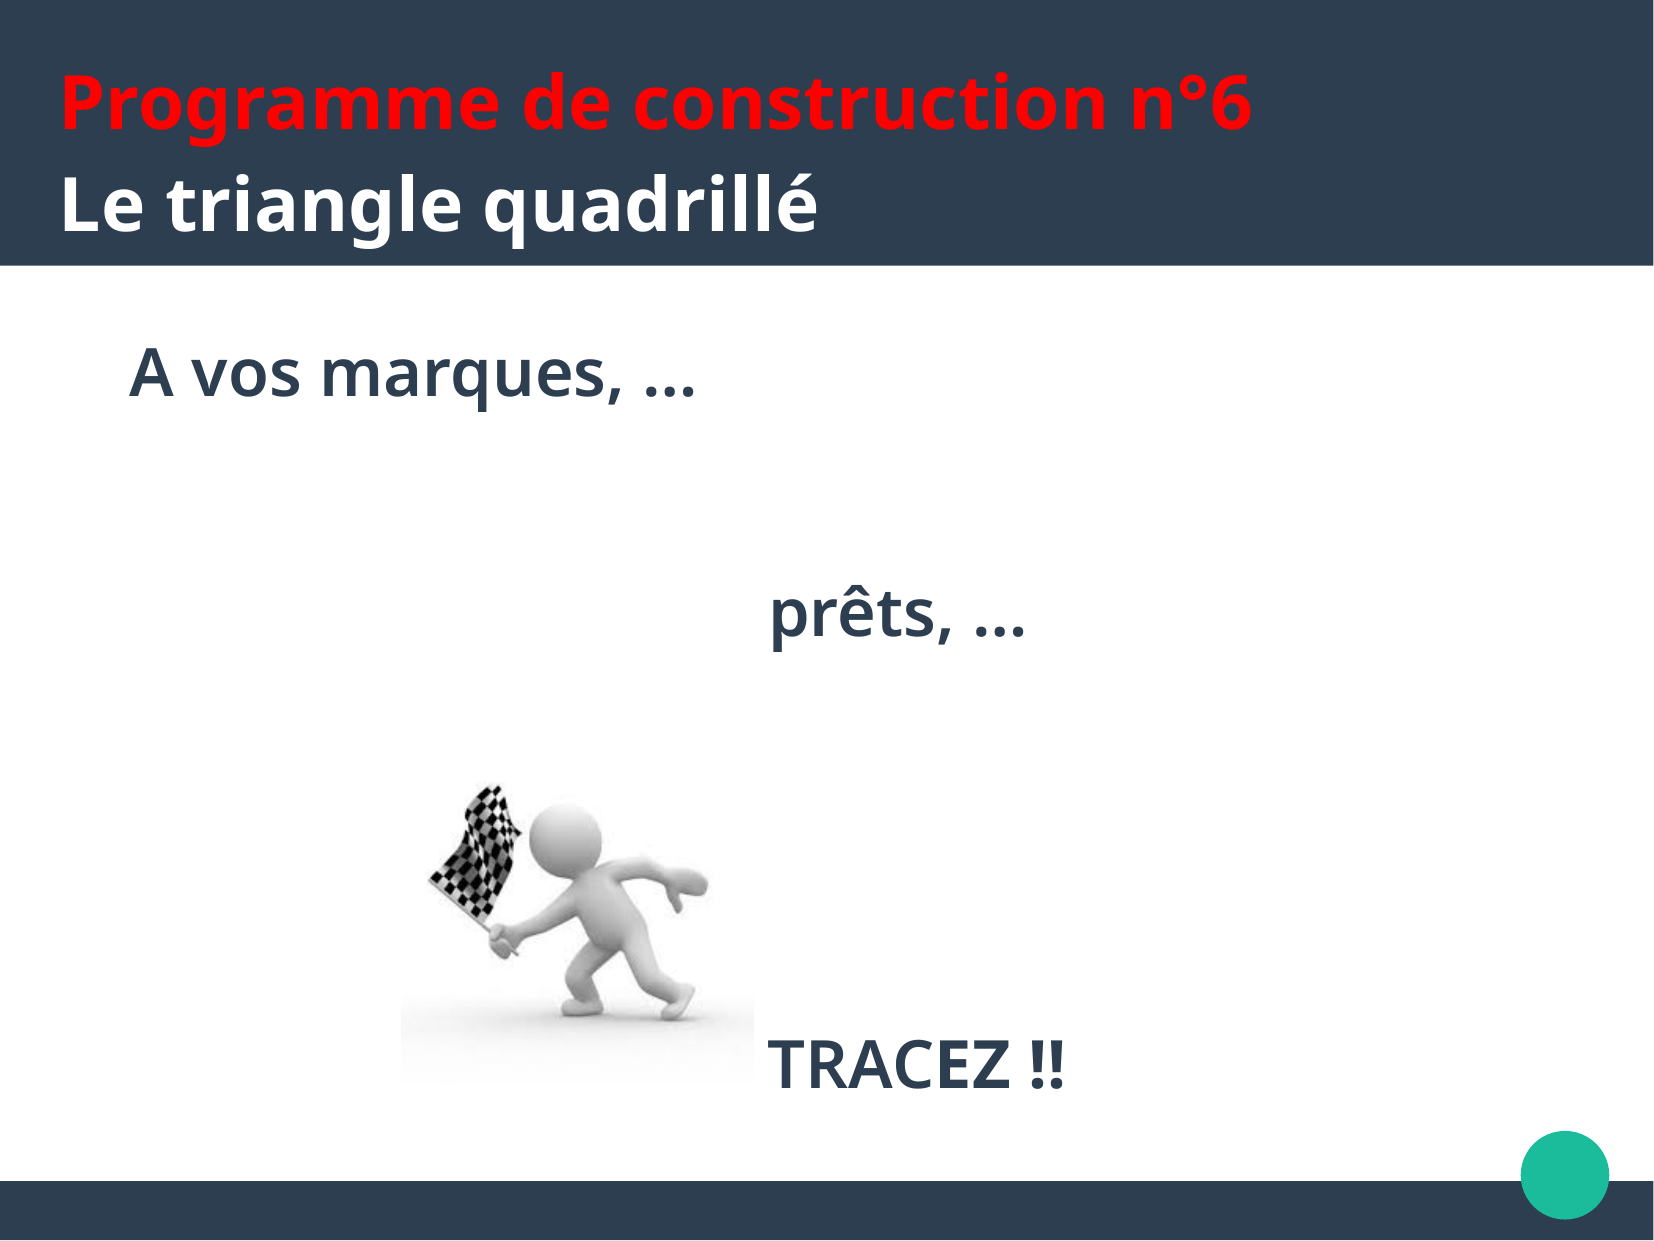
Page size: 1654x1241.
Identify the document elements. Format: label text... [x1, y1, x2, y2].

picture [401, 732, 754, 1084]
title Programme de construction n°6 Le triangle quadrillé [59, 49, 1595, 207]
list A vos marques, … prêts, … TRACEZ !! [59, 324, 1595, 1152]
